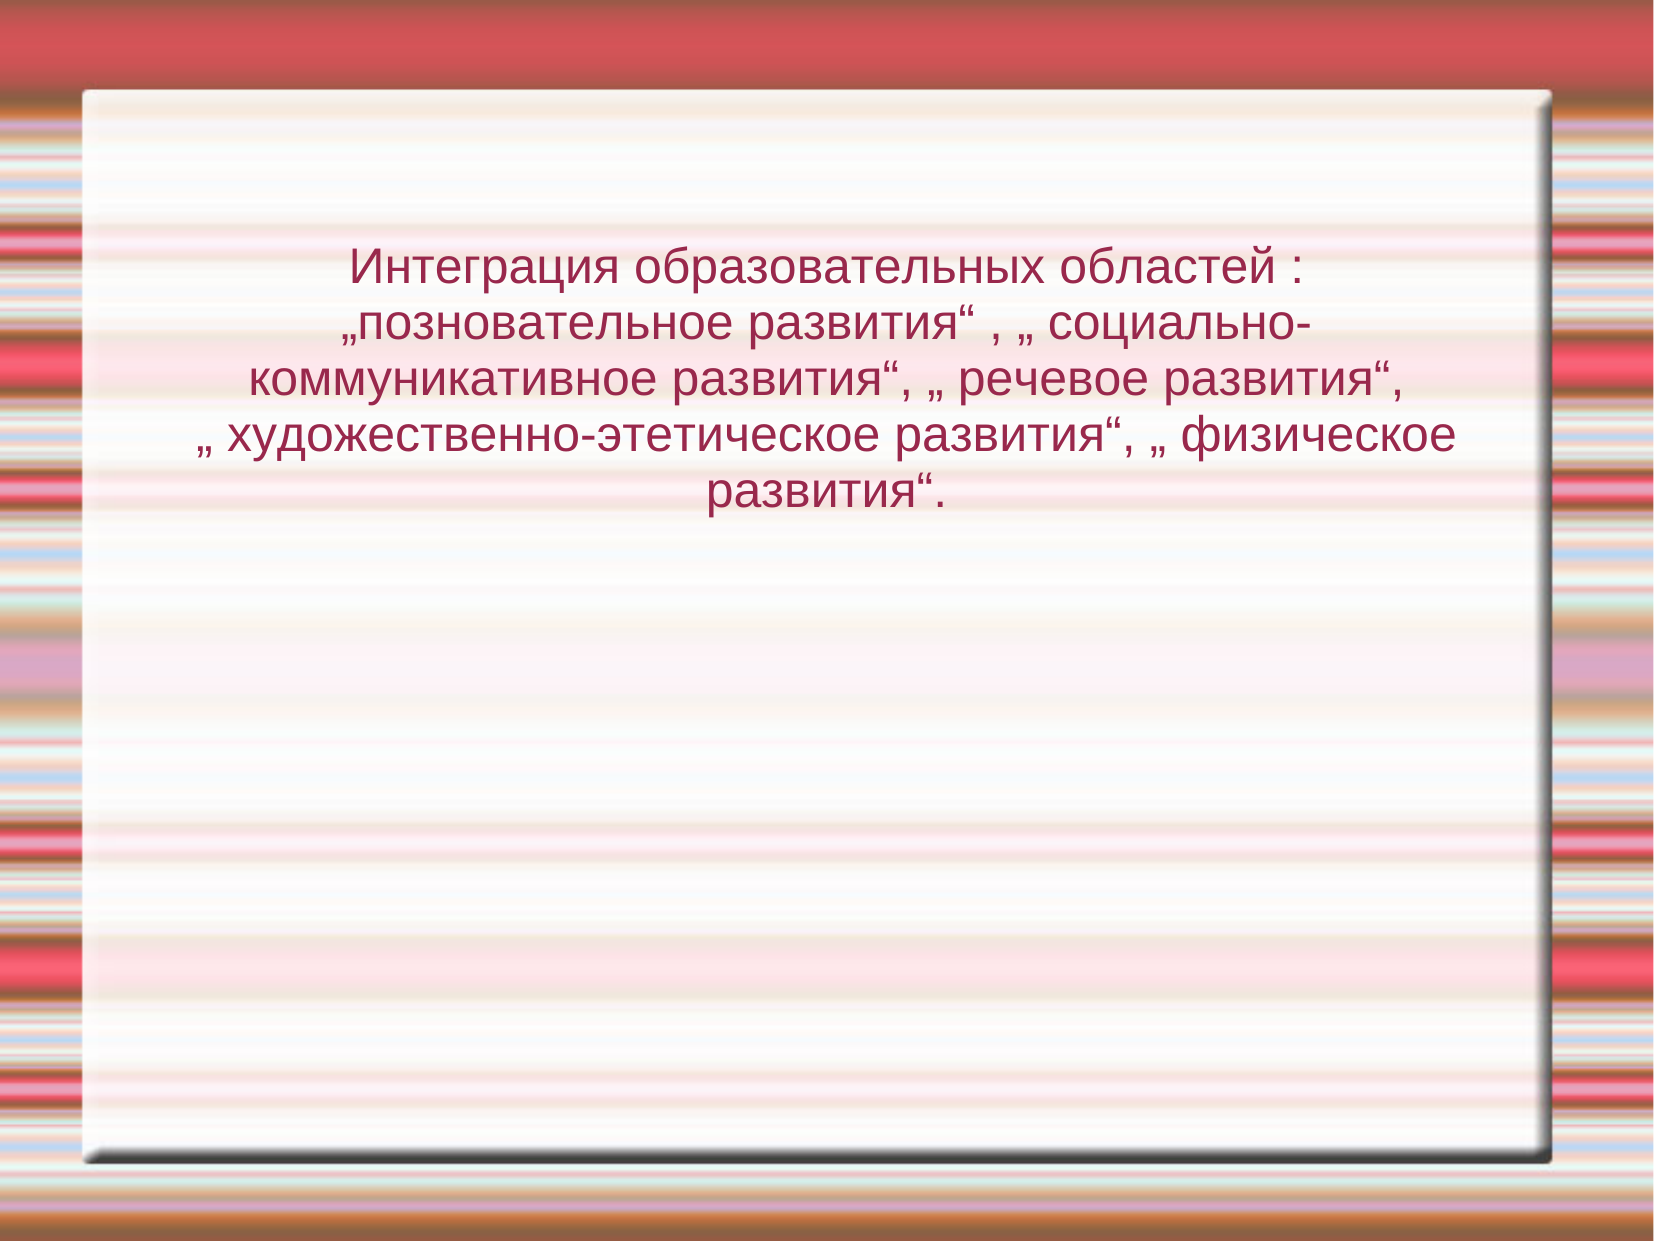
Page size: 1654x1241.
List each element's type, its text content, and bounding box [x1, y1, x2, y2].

picture [0, 0, 1654, 1241]
title Интеграция образовательных областей : „позновательное развития“ , „ социально-коммуникативное развития“, „ речевое развития“, „ художественно-этетическое развития“, „ физическое развития“. [177, 106, 1477, 650]
